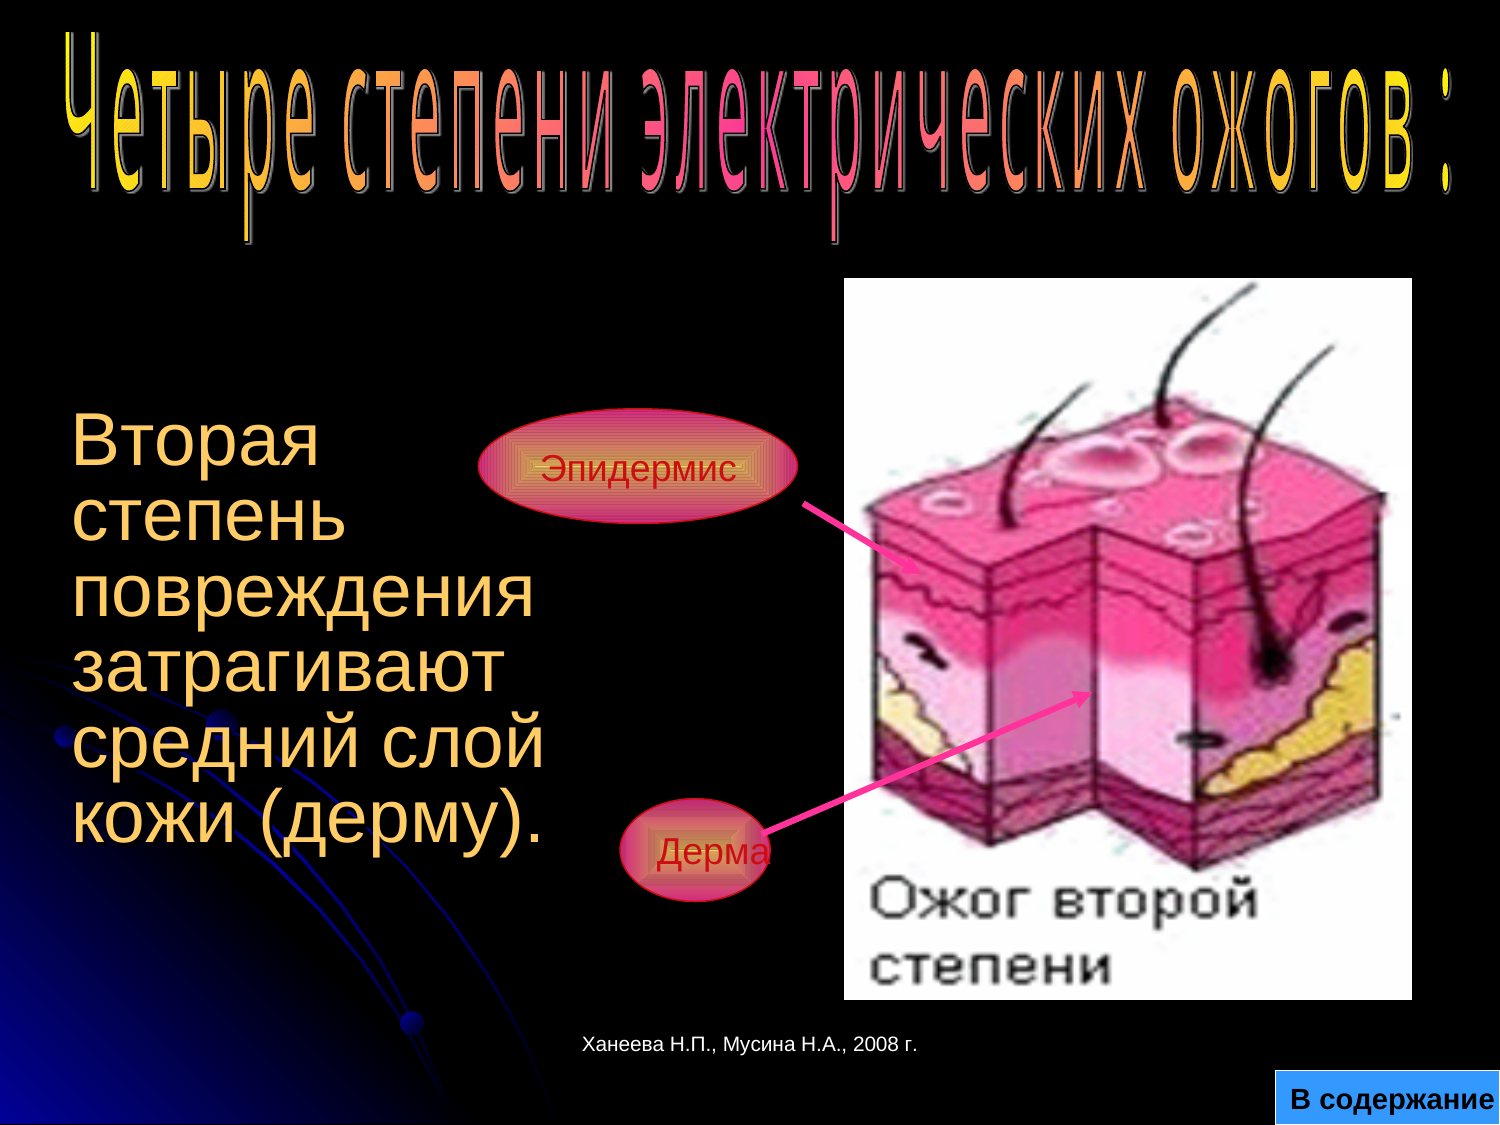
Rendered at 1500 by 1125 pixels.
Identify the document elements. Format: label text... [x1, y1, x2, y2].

text_box Четыре степени электрических ожогов : [1171, 68, 1202, 192]
text_box В содержание [1275, 1070, 1500, 1125]
list Вторая степень повреждения затрагивают средний слой кожи (дерму). [0, 397, 615, 899]
text_box Четыре степени электрических ожогов : [1265, 68, 1295, 192]
text_box Четыре степени электрических ожогов : [675, 70, 704, 191]
text_box Четыре степени электрических ожогов : [494, 68, 522, 192]
text_box Четыре степени электрических ожогов : [1339, 68, 1369, 192]
text_box Четыре степени электрических ожогов : [64, 31, 96, 189]
text_box Четыре степени электрических ожогов : [1310, 70, 1330, 189]
picture [844, 278, 1412, 1000]
text_box Четыре степени электрических ожогов : [1115, 70, 1145, 189]
text_box Четыре степени электрических ожогов : [374, 70, 401, 189]
text_box Четыре степени электрических ожогов : [1073, 70, 1102, 189]
text_box Четыре степени электрических ожогов : [1210, 70, 1255, 189]
text_box Четыре степени электрических ожогов : [188, 70, 215, 189]
text_box Четыре степени электрических ожогов : [760, 70, 786, 189]
text_box Четыре степени электрических ожогов : [452, 70, 480, 190]
text_box Четыре степени электрических ожогов : [1036, 70, 1063, 189]
text_box Четыре степени электрических ожогов : [243, 68, 272, 243]
text_box Четыре степени электрических ожогов : [410, 68, 438, 192]
text_box Четыре степени электрических ожогов : [285, 68, 313, 192]
text_box Четыре степени электрических ожогов : [113, 68, 141, 192]
text_box Дерма [620, 798, 771, 902]
text_box Четыре степени электрических ожогов : [793, 70, 820, 189]
text_box Четыре степени электрических ожогов : [343, 68, 367, 192]
text_box Четыре степени электрических ожогов : [536, 70, 565, 189]
text_box Четыре степени электрических ожогов : [918, 70, 946, 189]
text_box Эпидермис [478, 408, 798, 524]
text_box Четыре степени электрических ожогов : [718, 68, 746, 192]
text_box Четыре степени электрических ожогов : [874, 70, 903, 189]
text_box Четыре степени электрических ожогов : [581, 70, 610, 189]
text_box Четыре степени электрических ожогов : [1001, 68, 1025, 192]
text_box Четыре степени электрических ожогов : [1384, 70, 1411, 189]
text_box Четыре степени электрических ожогов : [151, 70, 177, 189]
text_box Четыре степени электрических ожогов : [961, 68, 989, 192]
text_box Четыре степени электрических ожогов : [641, 68, 666, 192]
text_box Четыре степени электрических ожогов : [830, 68, 859, 243]
